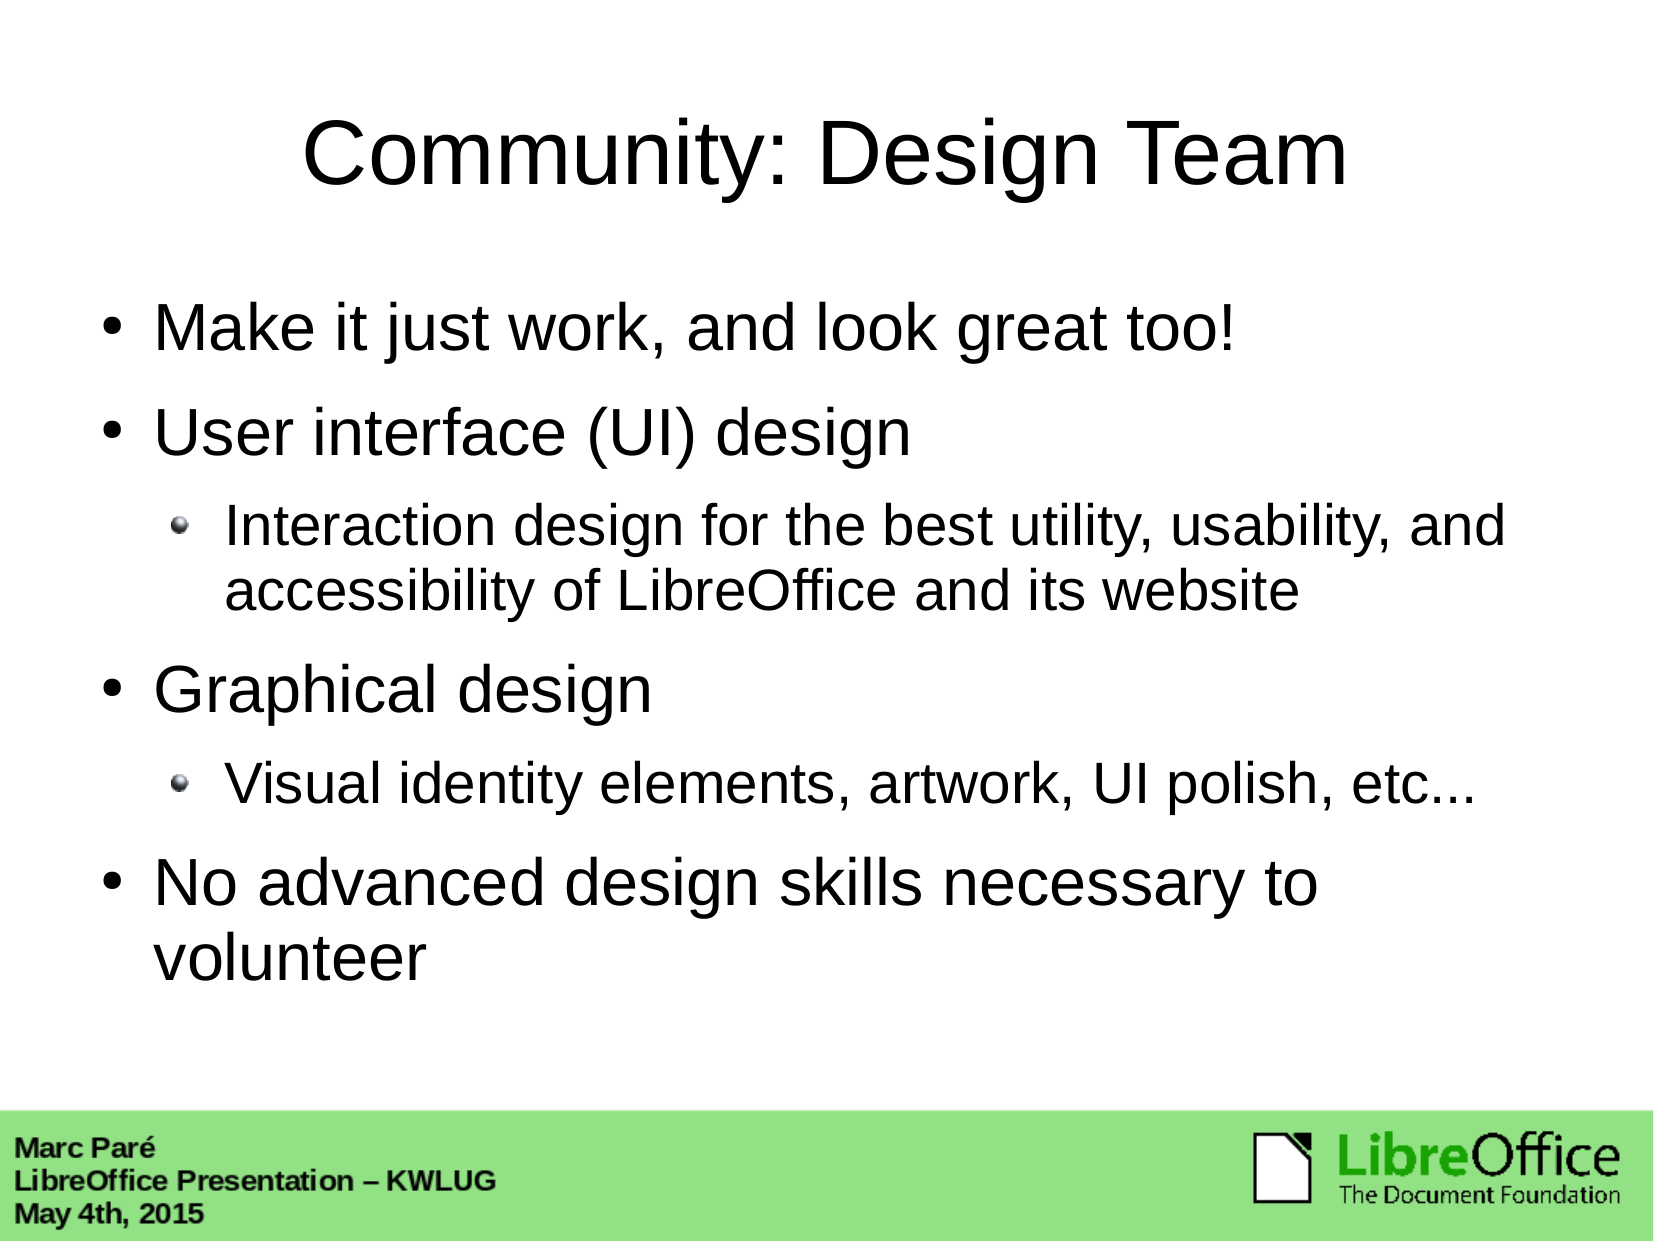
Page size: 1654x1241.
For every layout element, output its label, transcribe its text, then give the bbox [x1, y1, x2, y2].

list Make it just work, and look great too! User interface (UI) design Interaction design for the best utility, usability, and accessibility of LibreOffice and its website Graphical design Visual identity elements, artwork, UI polish, etc... No advanced design skills necessary to volunteer [82, 290, 1571, 1010]
title Community: Design Team [82, 49, 1571, 257]
picture [0, 0, 1654, 1241]
